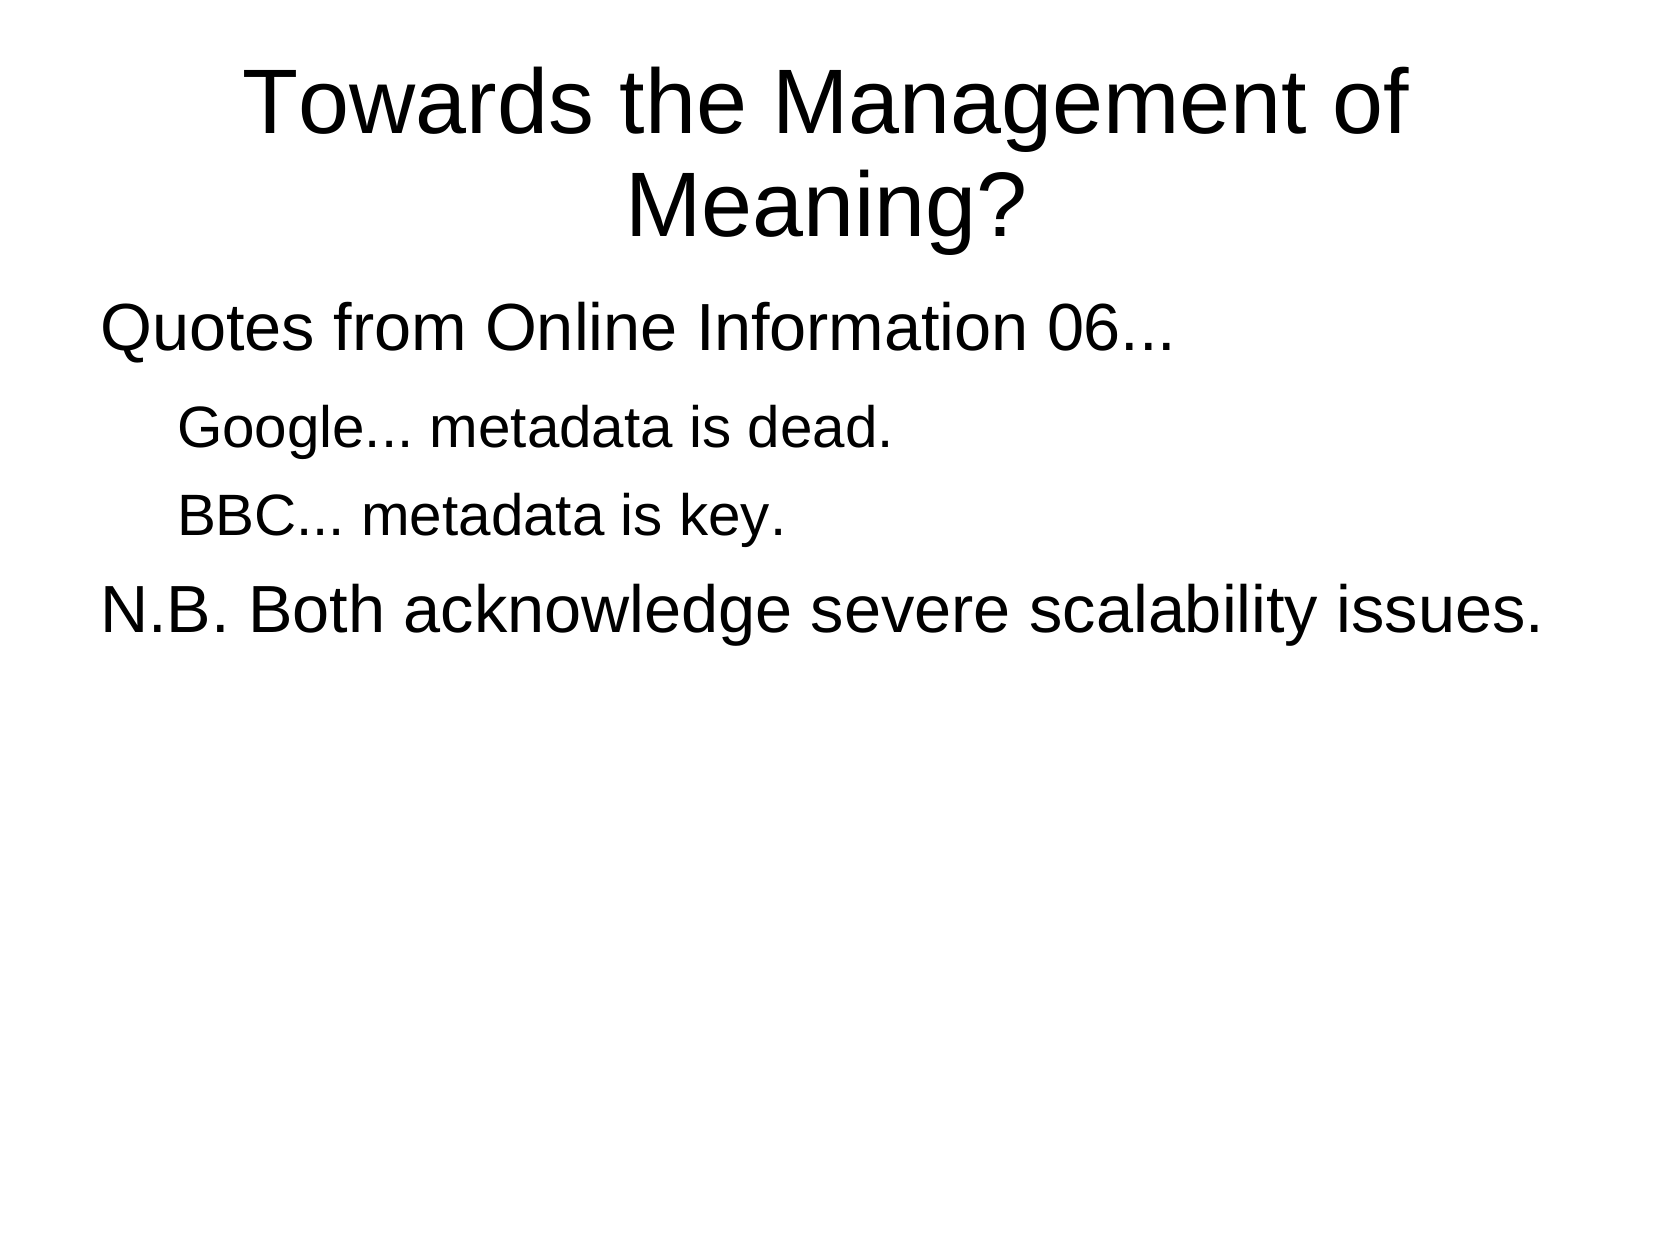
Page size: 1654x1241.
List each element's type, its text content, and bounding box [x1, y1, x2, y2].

title Towards the Management of Meaning? [82, 49, 1571, 257]
list Quotes from Online Information 06... Google... metadata is dead. BBC... metadata is key. N.B. Both acknowledge severe scalability issues. [82, 290, 1571, 1109]
